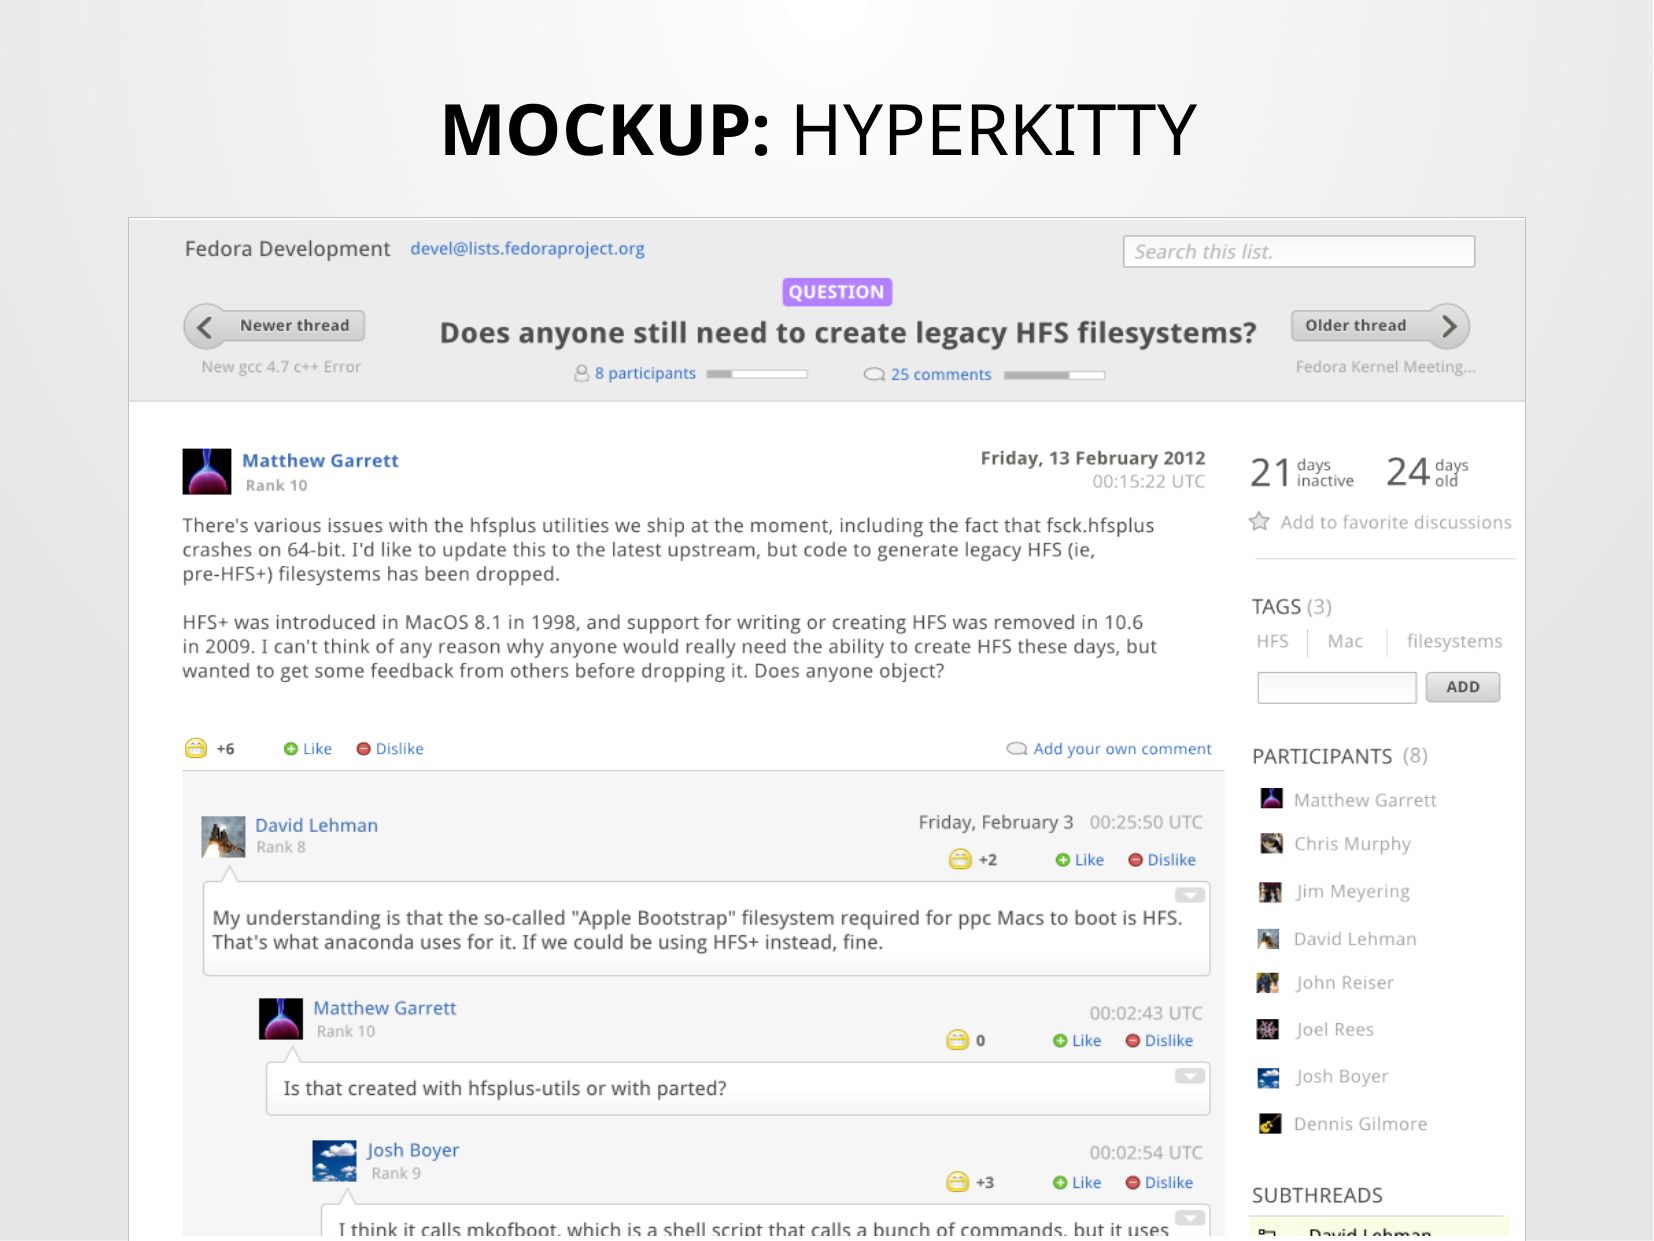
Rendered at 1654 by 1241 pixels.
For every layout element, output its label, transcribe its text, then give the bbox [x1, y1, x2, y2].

text_box [128, 217, 1526, 1241]
text_box MOCKUP: HYPERKITTY [424, 71, 1229, 177]
picture [129, 220, 1525, 1236]
